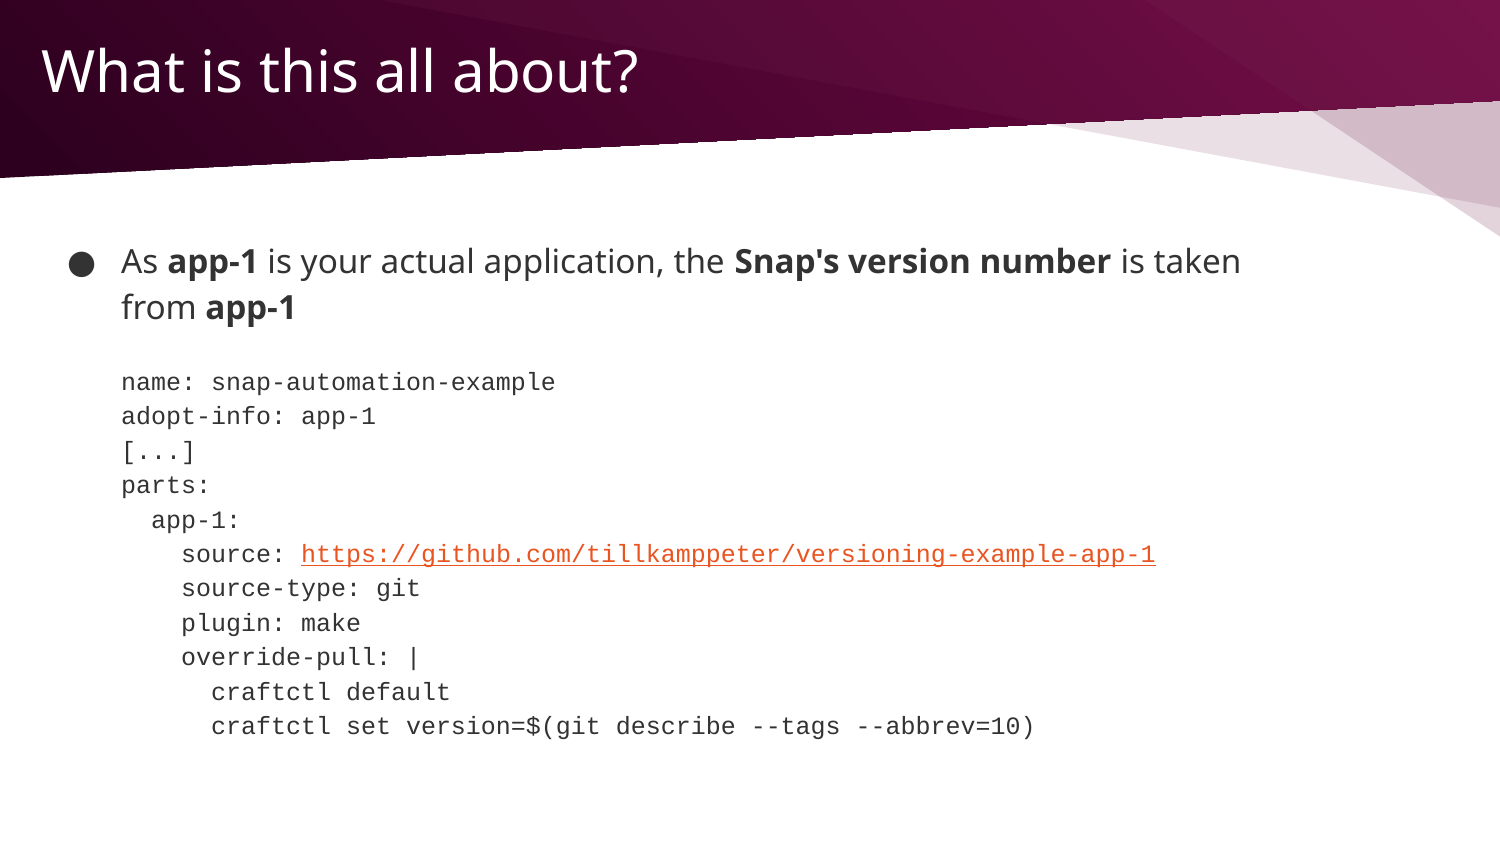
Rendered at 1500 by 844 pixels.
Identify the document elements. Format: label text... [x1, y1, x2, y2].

list As app-1 is your actual application, the Snap's version number is taken from app-1 name: snap-automation-example adopt-info: app-1 [...] parts: app-1: source: https://github.com/tillkamppeter/versioning-example-app-1 source-type: git plugin: make override-pull: | craftctl default craftctl set version=$(git describe --tags --abbrev=10) [35, 229, 1324, 789]
title What is this all about? [41, 5, 1336, 134]
